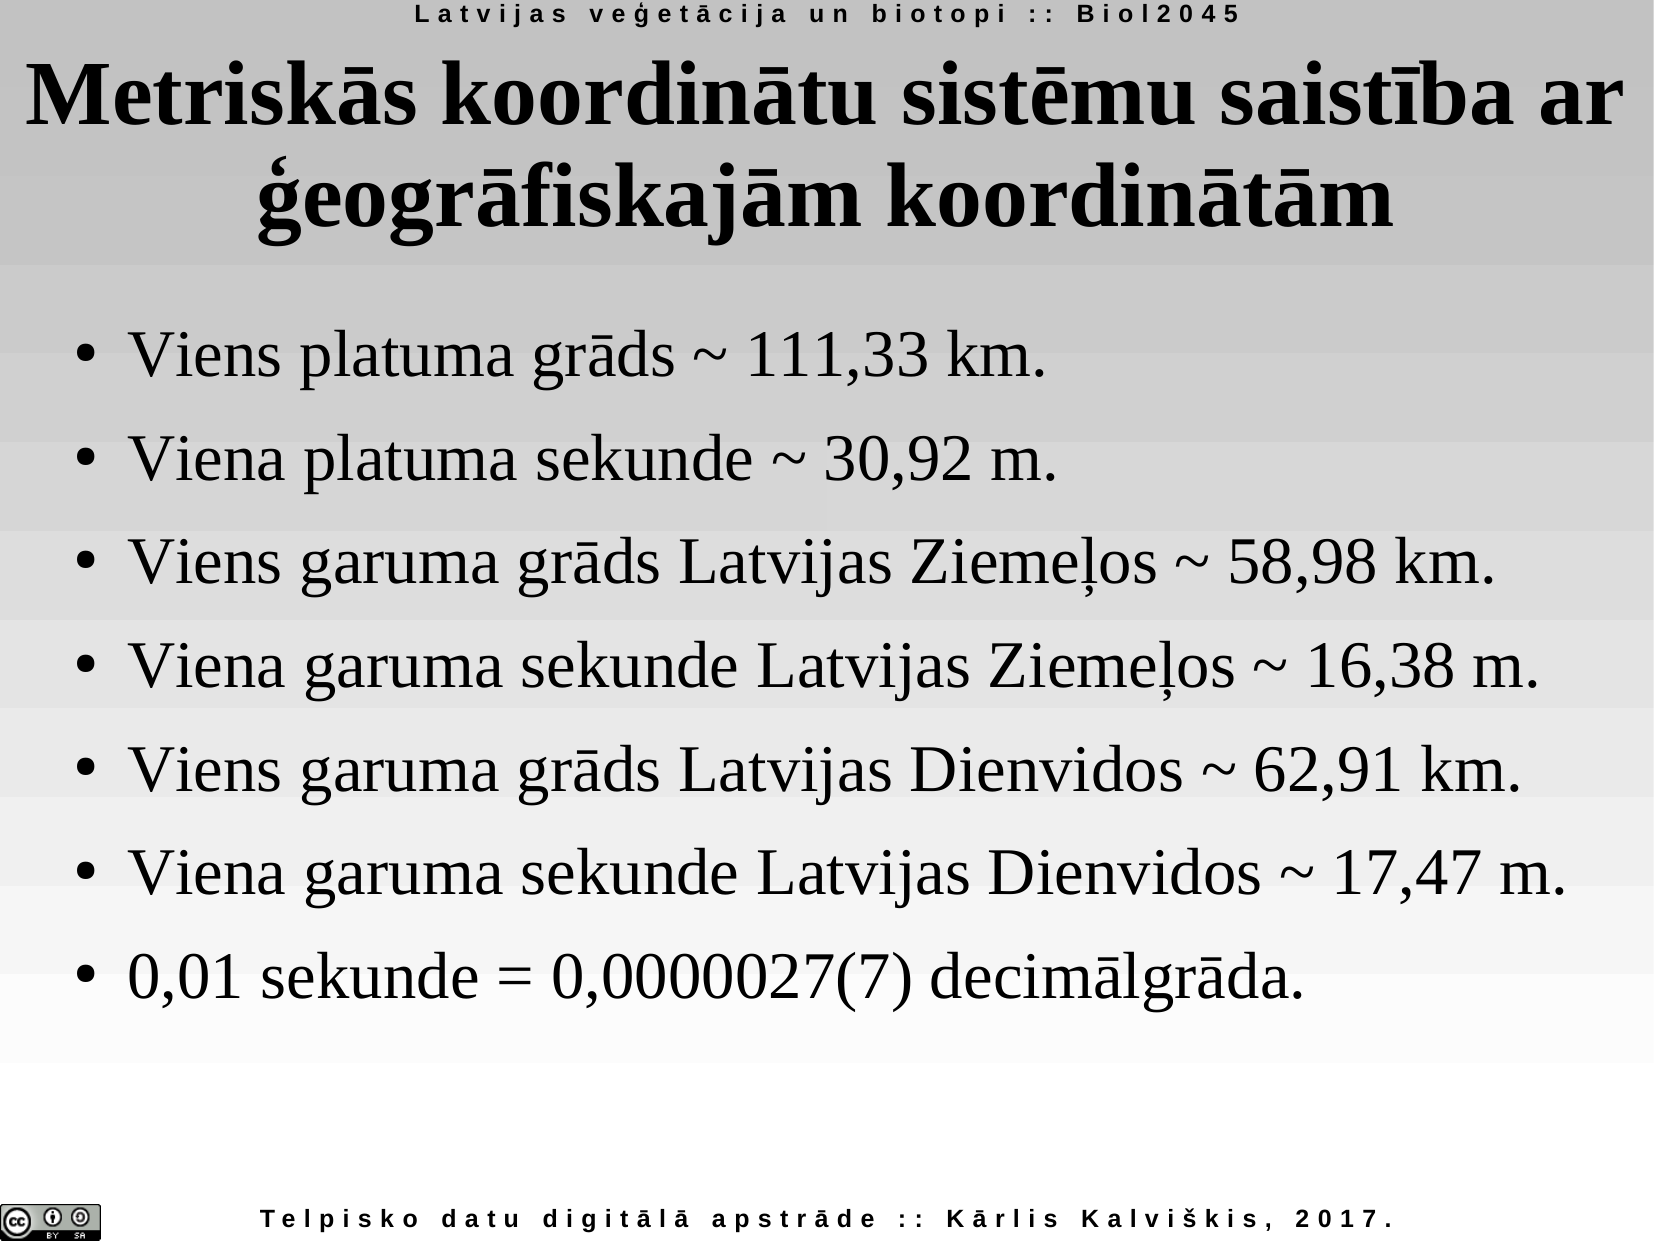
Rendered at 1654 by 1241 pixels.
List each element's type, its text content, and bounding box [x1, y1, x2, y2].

title Metriskās koordinātu sistēmu saistība ar ģeogrāfiskajām koordinātām [0, 1, 1654, 287]
list Viens platuma grāds ~ 111,33 km. Viena platuma sekunde ~ 30,92 m. Viens garuma grāds Latvijas Ziemeļos ~ 58,98 km. Viena garuma sekunde Latvijas Ziemeļos ~ 16,38 m. Viens garuma grāds Latvijas Dienvidos ~ 62,91 km. Viena garuma sekunde Latvijas Dienvidos ~ 17,47 m. 0,01 sekunde = 0,0000027(7) decimālgrāda. [56, 317, 1600, 1175]
picture [0, 287, 1654, 1241]
